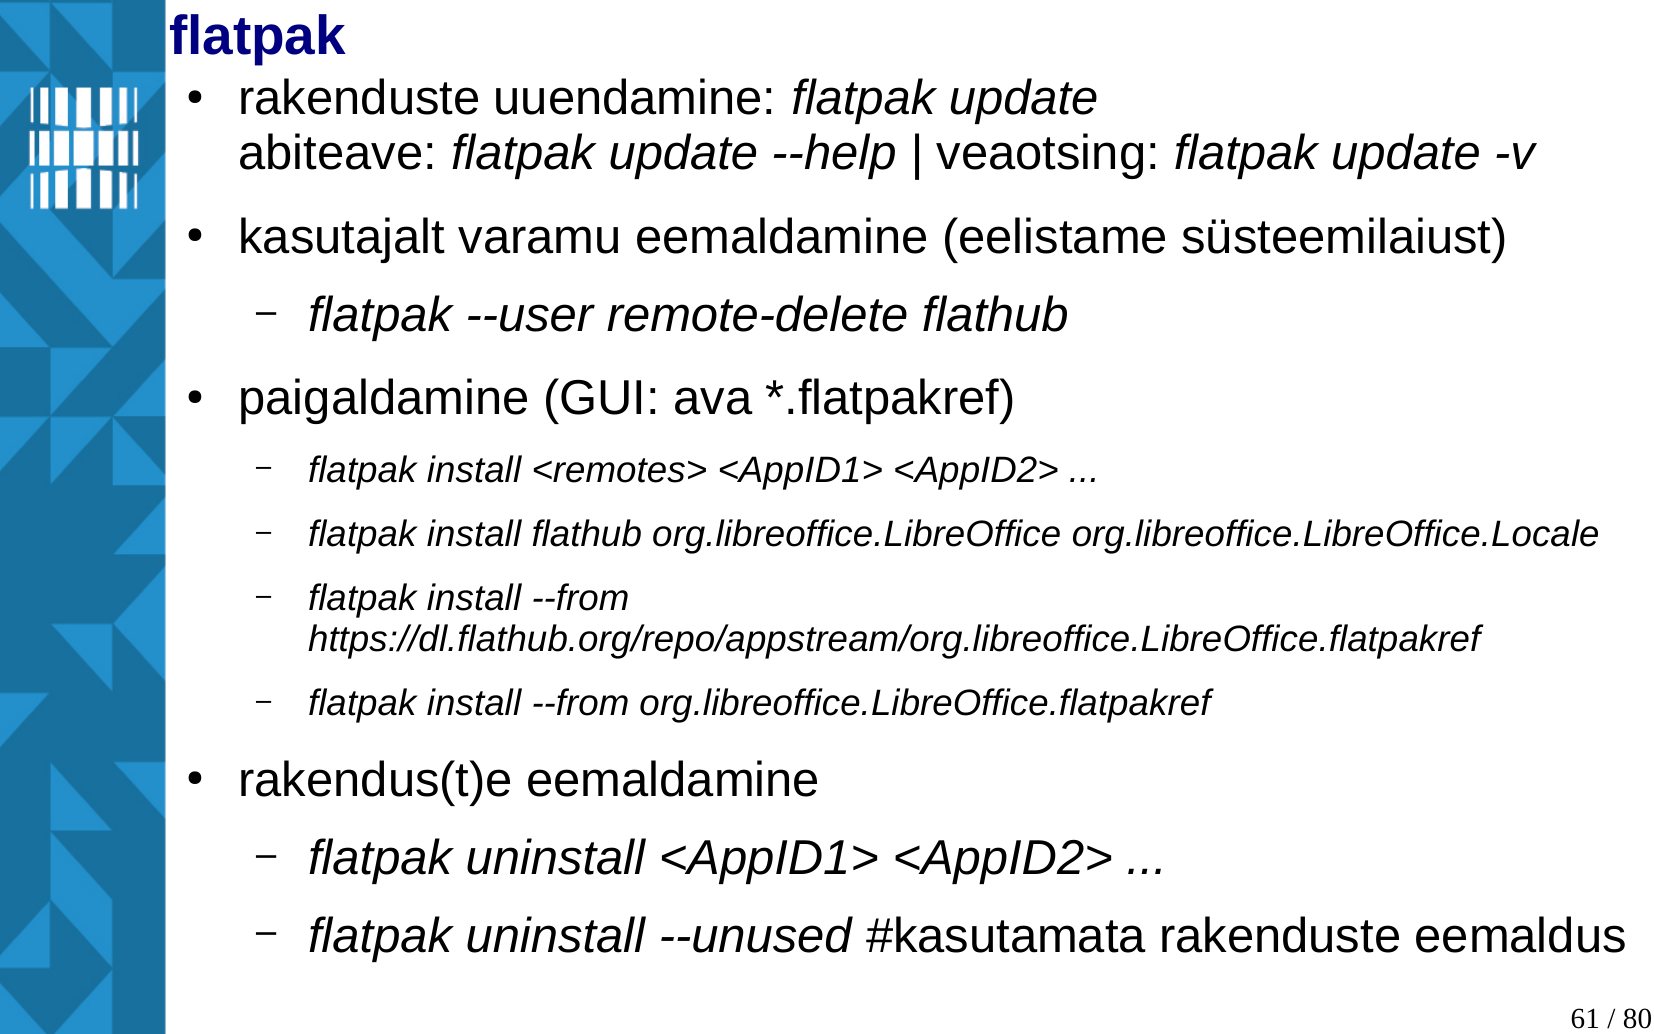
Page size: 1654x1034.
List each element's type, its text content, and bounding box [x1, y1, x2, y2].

list rakenduste uuendamine: flatpak update abiteave: flatpak update --help | veaotsing: flatpak update -v kasutajalt varamu eemaldamine (eelistame süsteemilaiust) flatpak --user remote-delete flathub paigaldamine (GUI: ava *.flatpakref) flatpak install <remotes> <AppID1> <AppID2> ... flatpak install flathub org.libreoffice.LibreOffice org.libreoffice.LibreOffice.Locale flatpak install --from https://dl.flathub.org/repo/appstream/org.libreoffice.LibreOffice.flatpakref flatpak install --from org.libreoffice.LibreOffice.flatpakref rakendus(t)e eemaldamine flatpak uninstall <AppID1> <AppID2> ... flatpak uninstall --unused #kasutamata rakenduste eemaldus [169, 70, 1630, 1016]
title flatpak [169, 4, 473, 67]
